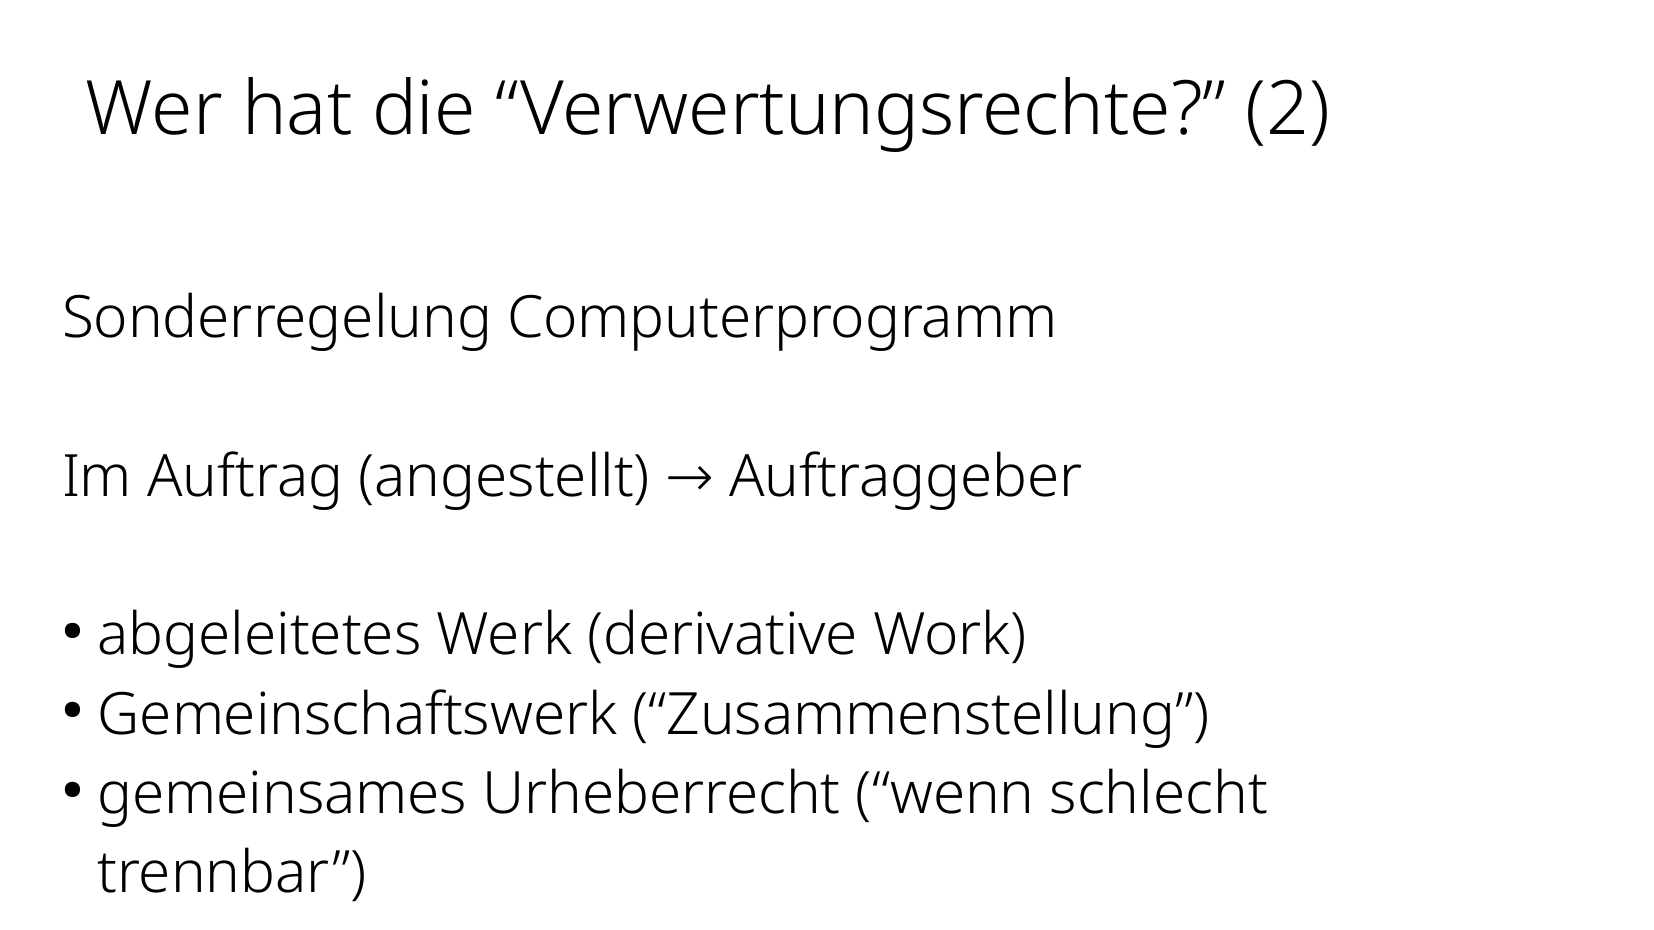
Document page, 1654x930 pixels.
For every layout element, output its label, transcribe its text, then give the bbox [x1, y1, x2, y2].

text_box Wer hat die “Verwertungsrechte?” (2) [71, 47, 1536, 161]
text_box Sonderregelung Computerprogramm Im Auftrag (angestellt) → Auftraggeber abgeleitetes Werk (derivative Work) Gemeinschaftswerk (“Zusammenstellung”) gemeinsames Urheberrecht (“wenn schlecht trennbar”) [47, 188, 1512, 910]
